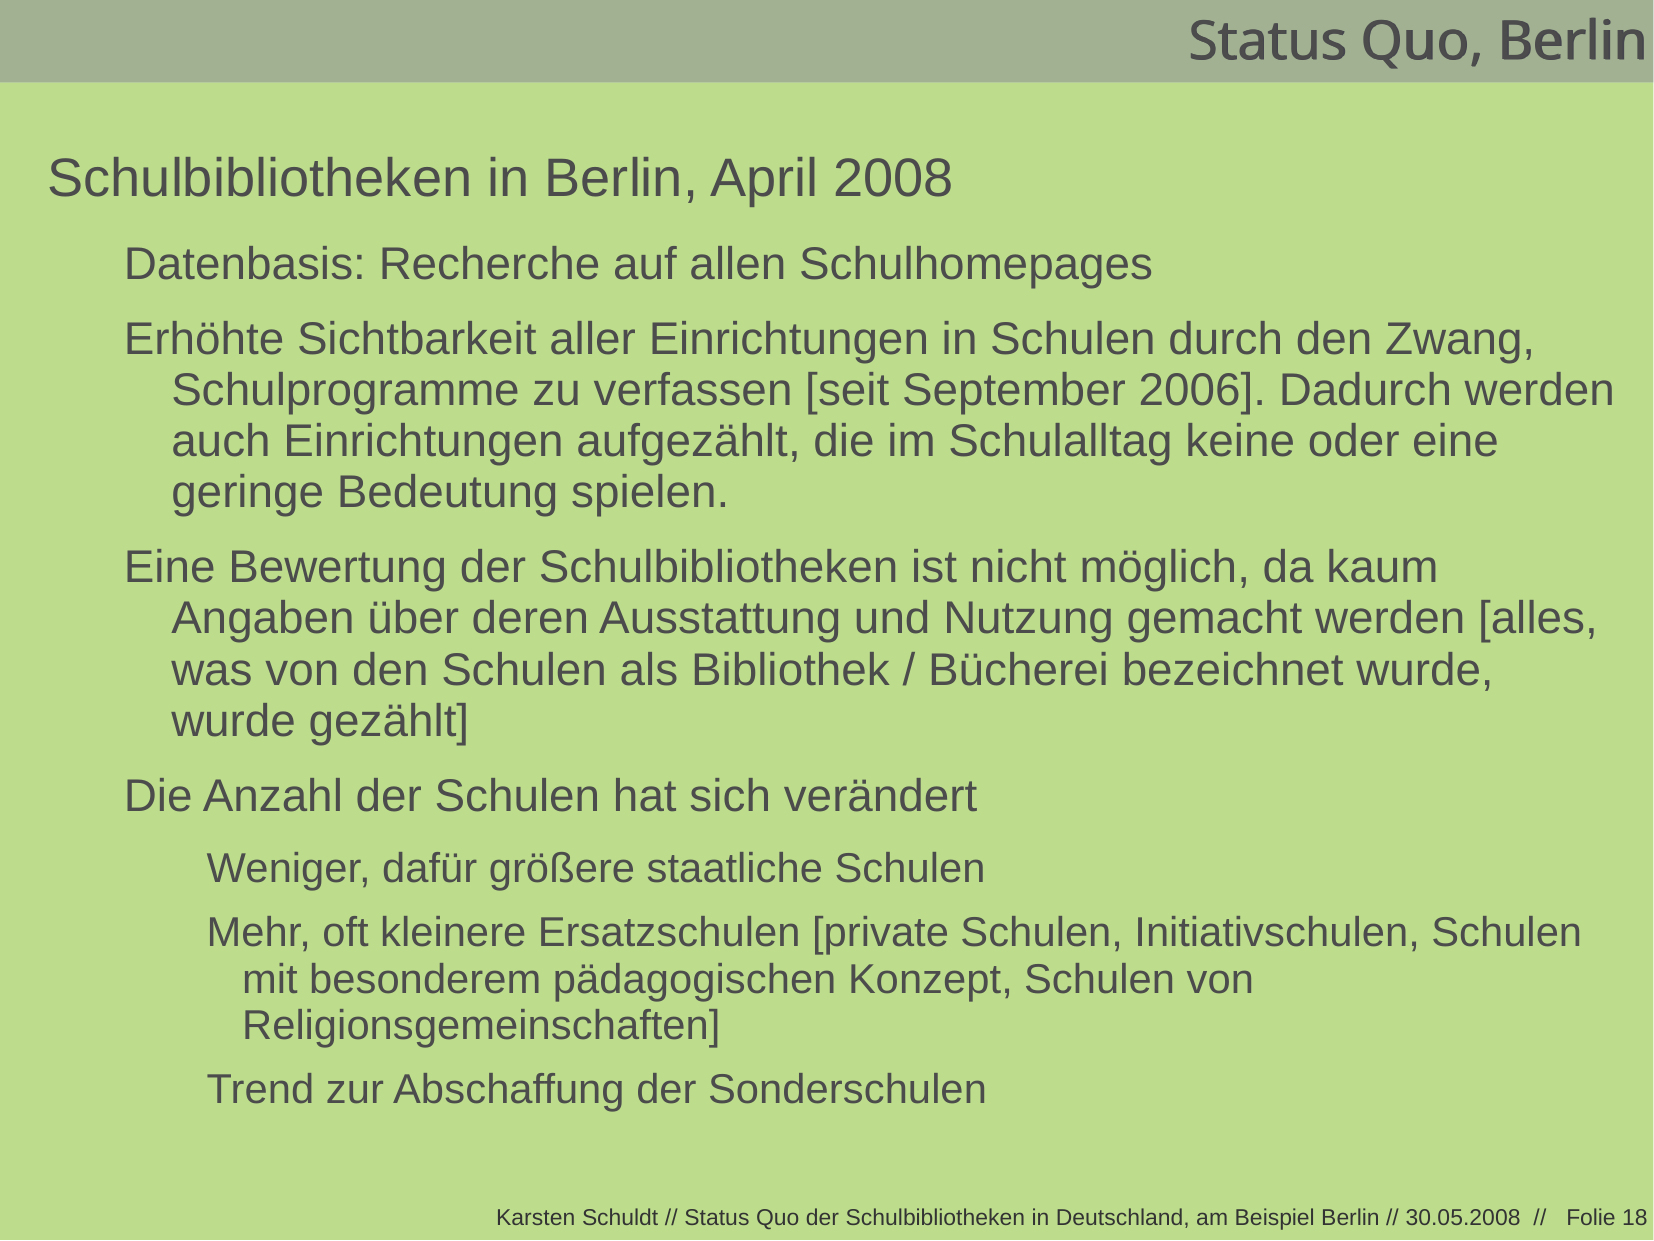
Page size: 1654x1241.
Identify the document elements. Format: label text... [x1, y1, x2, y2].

title Status Quo, Berlin [0, 0, 1654, 83]
list Schulbibliotheken in Berlin, April 2008 Datenbasis: Recherche auf allen Schulhomepages Erhöhte Sichtbarkeit aller Einrichtungen in Schulen durch den Zwang, Schulprogramme zu verfassen [seit September 2006]. Dadurch werden auch Einrichtungen aufgezählt, die im Schulalltag keine oder eine geringe Bedeutung spielen. Eine Bewertung der Schulbibliotheken ist nicht möglich, da kaum Angaben über deren Ausstattung und Nutzung gemacht werden [alles, was von den Schulen als Bibliothek / Bücherei bezeichnet wurde, wurde gezählt] Die Anzahl der Schulen hat sich verändert Weniger, dafür größere staatliche Schulen Mehr, oft kleinere Ersatzschulen [private Schulen, Initiativschulen, Schulen mit besonderem pädagogischen Konzept, Schulen von Religionsgemeinschaften] Trend zur Abschaffung der Sonderschulen [29, 147, 1625, 1113]
